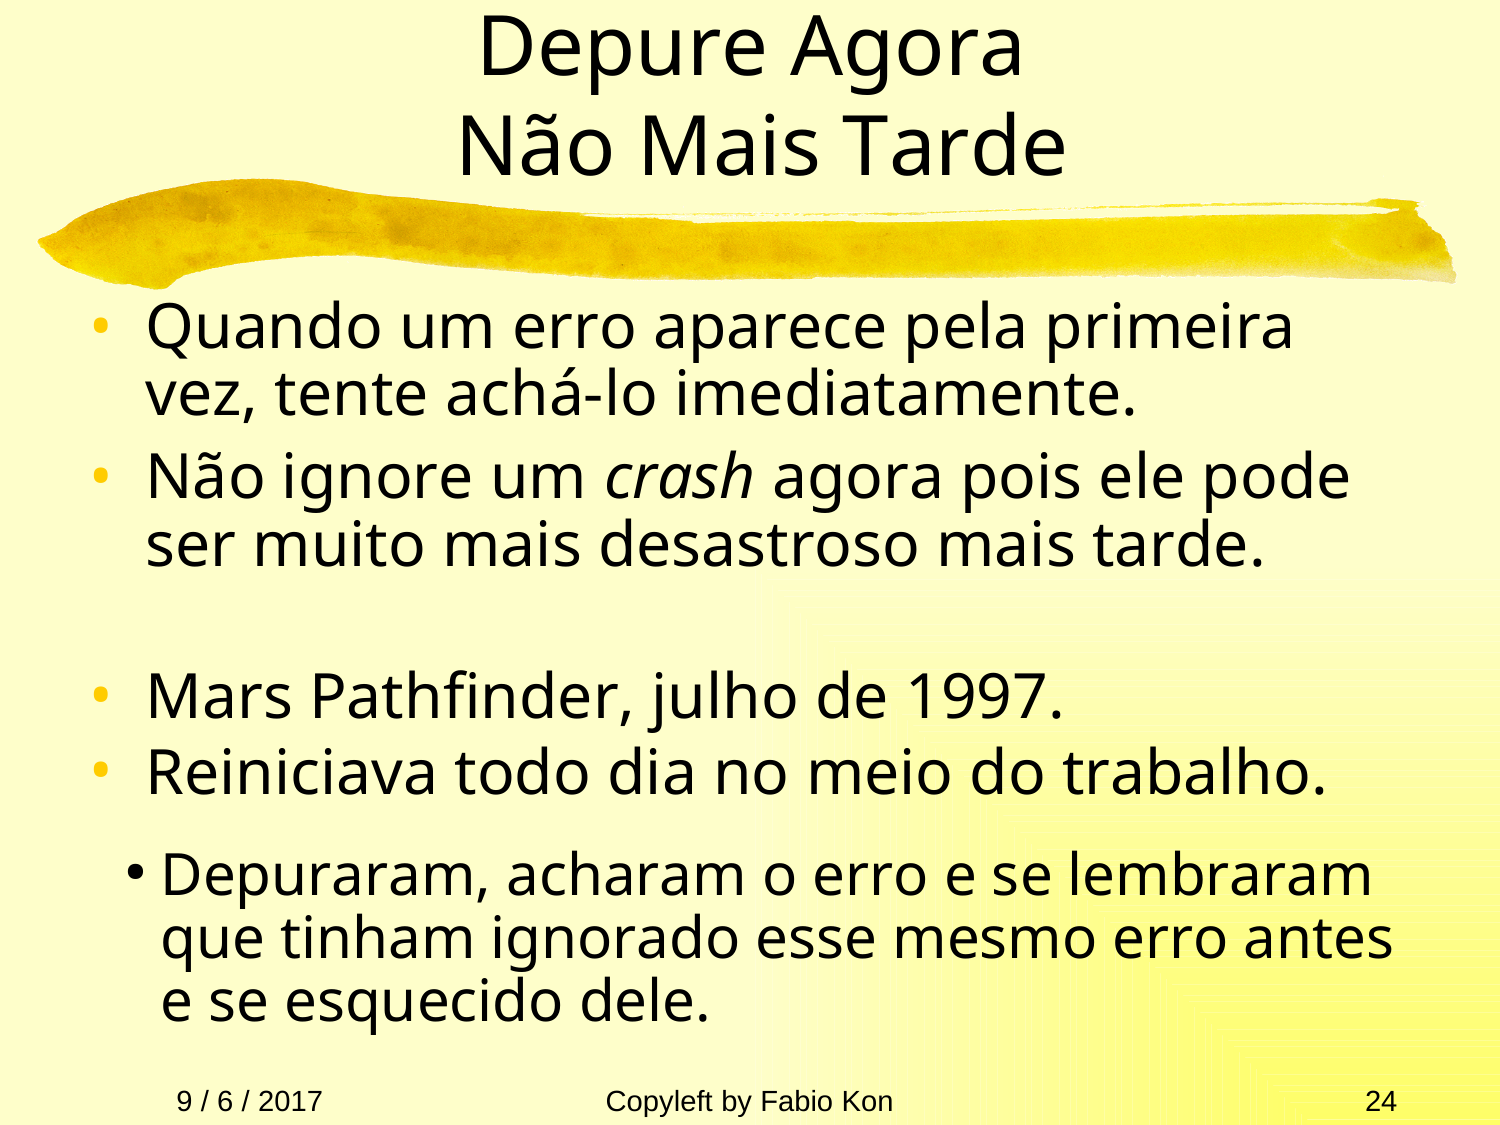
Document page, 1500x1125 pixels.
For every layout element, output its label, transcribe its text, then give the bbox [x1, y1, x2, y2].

text_box Depuraram, acharam o erro e se lembraram que tinham ignorado esse mesmo erro antes e se esquecido dele. [74, 837, 1417, 1038]
title Depure Agora Não Mais Tarde [125, 0, 1401, 200]
picture [24, 174, 1463, 297]
list Quando um erro aparece pela primeira vez, tente achá-lo imediatamente. Não ignore um crash agora pois ele pode ser muito mais desastroso mais tarde. Mars Pathfinder, julho de 1997. Reiniciava todo dia no meio do trabalho. [74, 286, 1417, 837]
